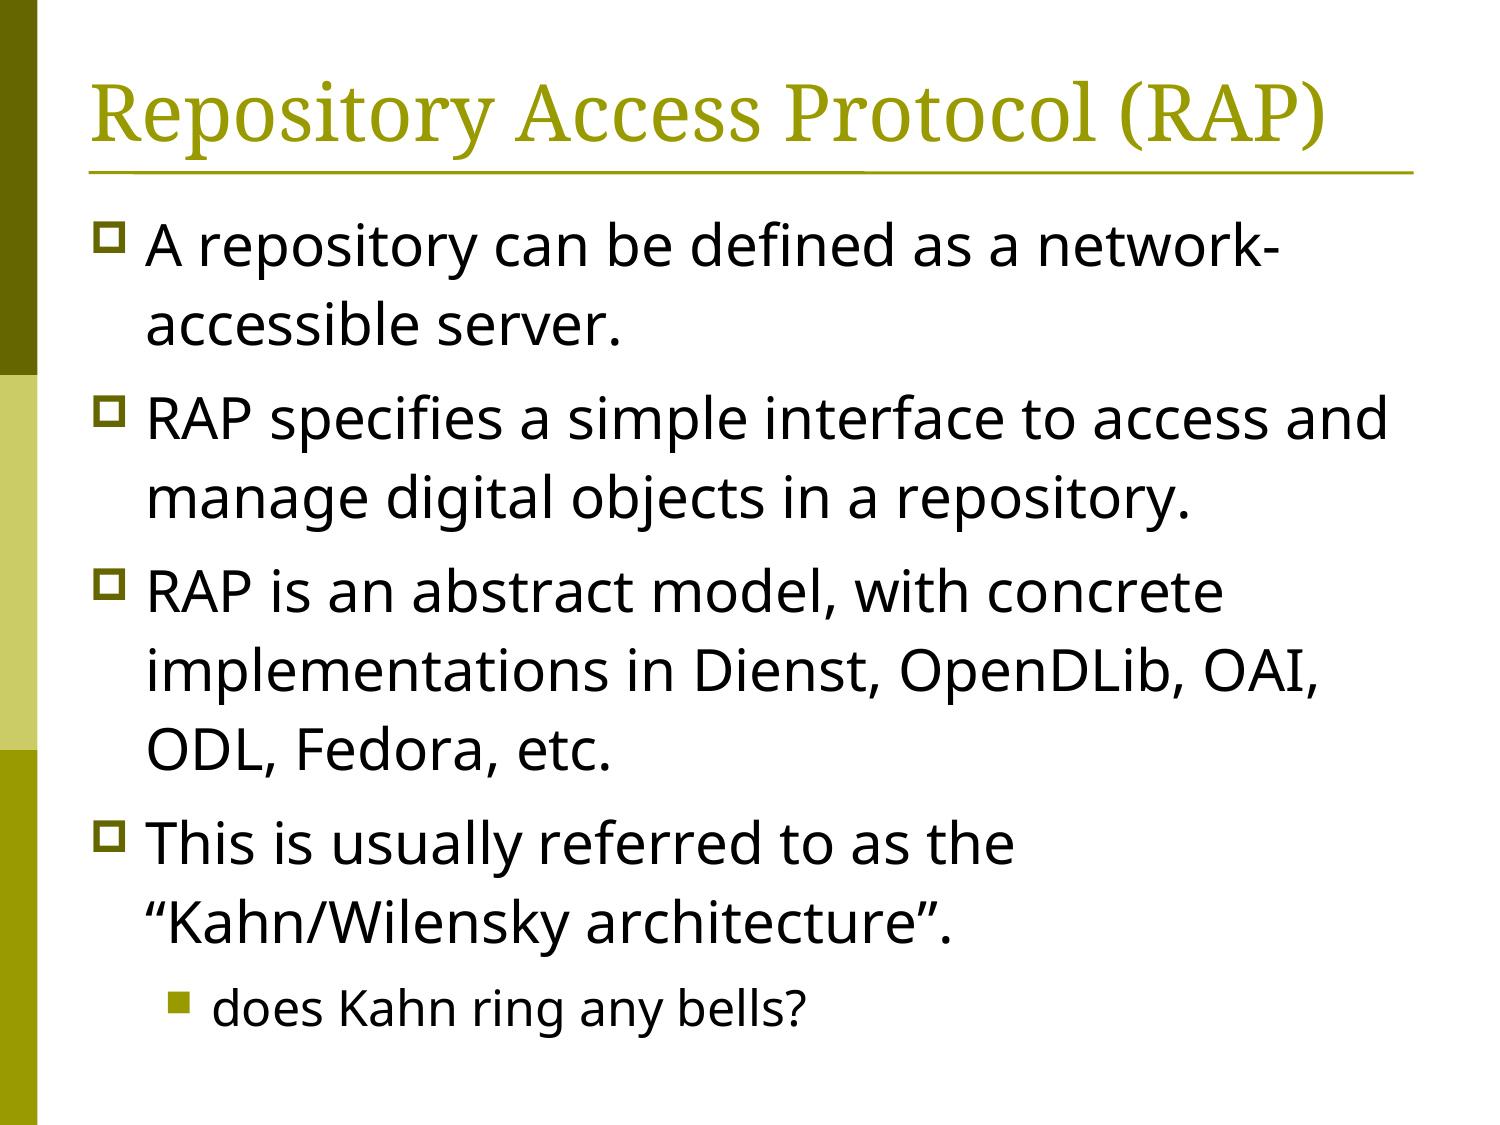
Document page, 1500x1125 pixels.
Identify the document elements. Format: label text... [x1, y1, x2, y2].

title Repository Access Protocol (RAP)‏ [75, 45, 1426, 173]
list A repository can be defined as a network-accessible server. RAP specifies a simple interface to access and manage digital objects in a repository. RAP is an abstract model, with concrete implementations in Dienst, OpenDLib, OAI, ODL, Fedora, etc. This is usually referred to as the “Kahn/Wilensky architecture”. does Kahn ring any bells? [75, 196, 1426, 1006]
